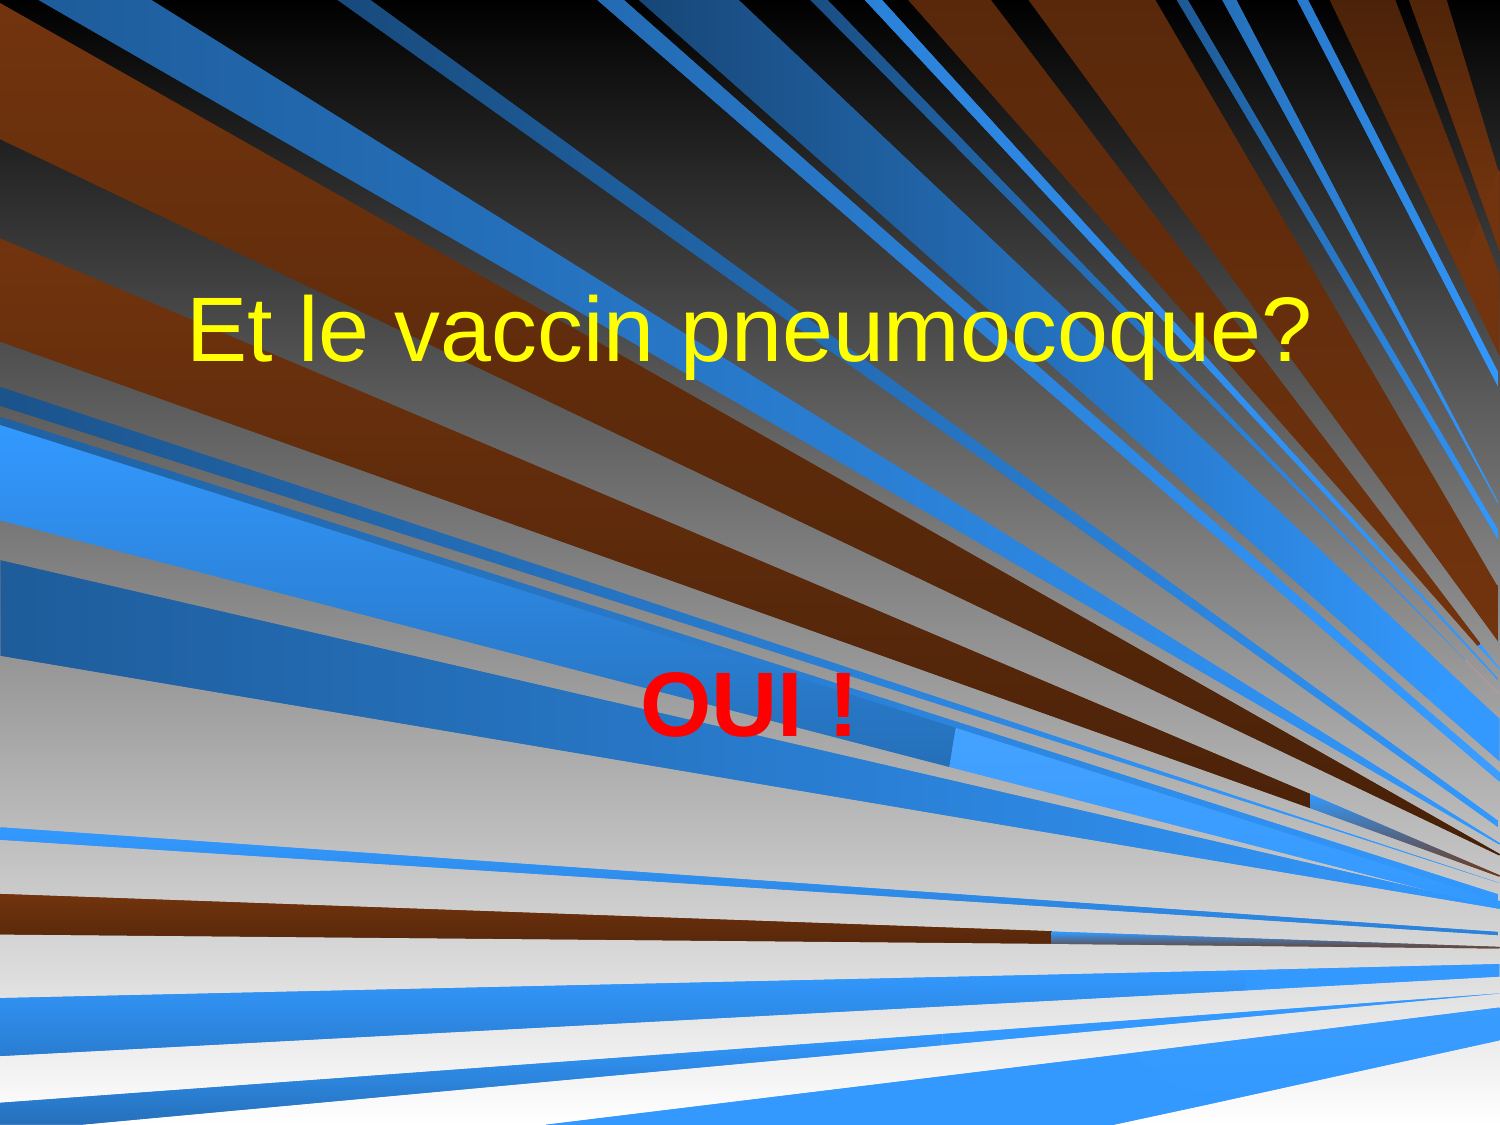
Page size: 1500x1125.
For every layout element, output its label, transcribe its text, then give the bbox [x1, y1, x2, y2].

title Et le vaccin pneumocoque? [75, 262, 1425, 563]
subtitle OUI ! [225, 637, 1275, 925]
